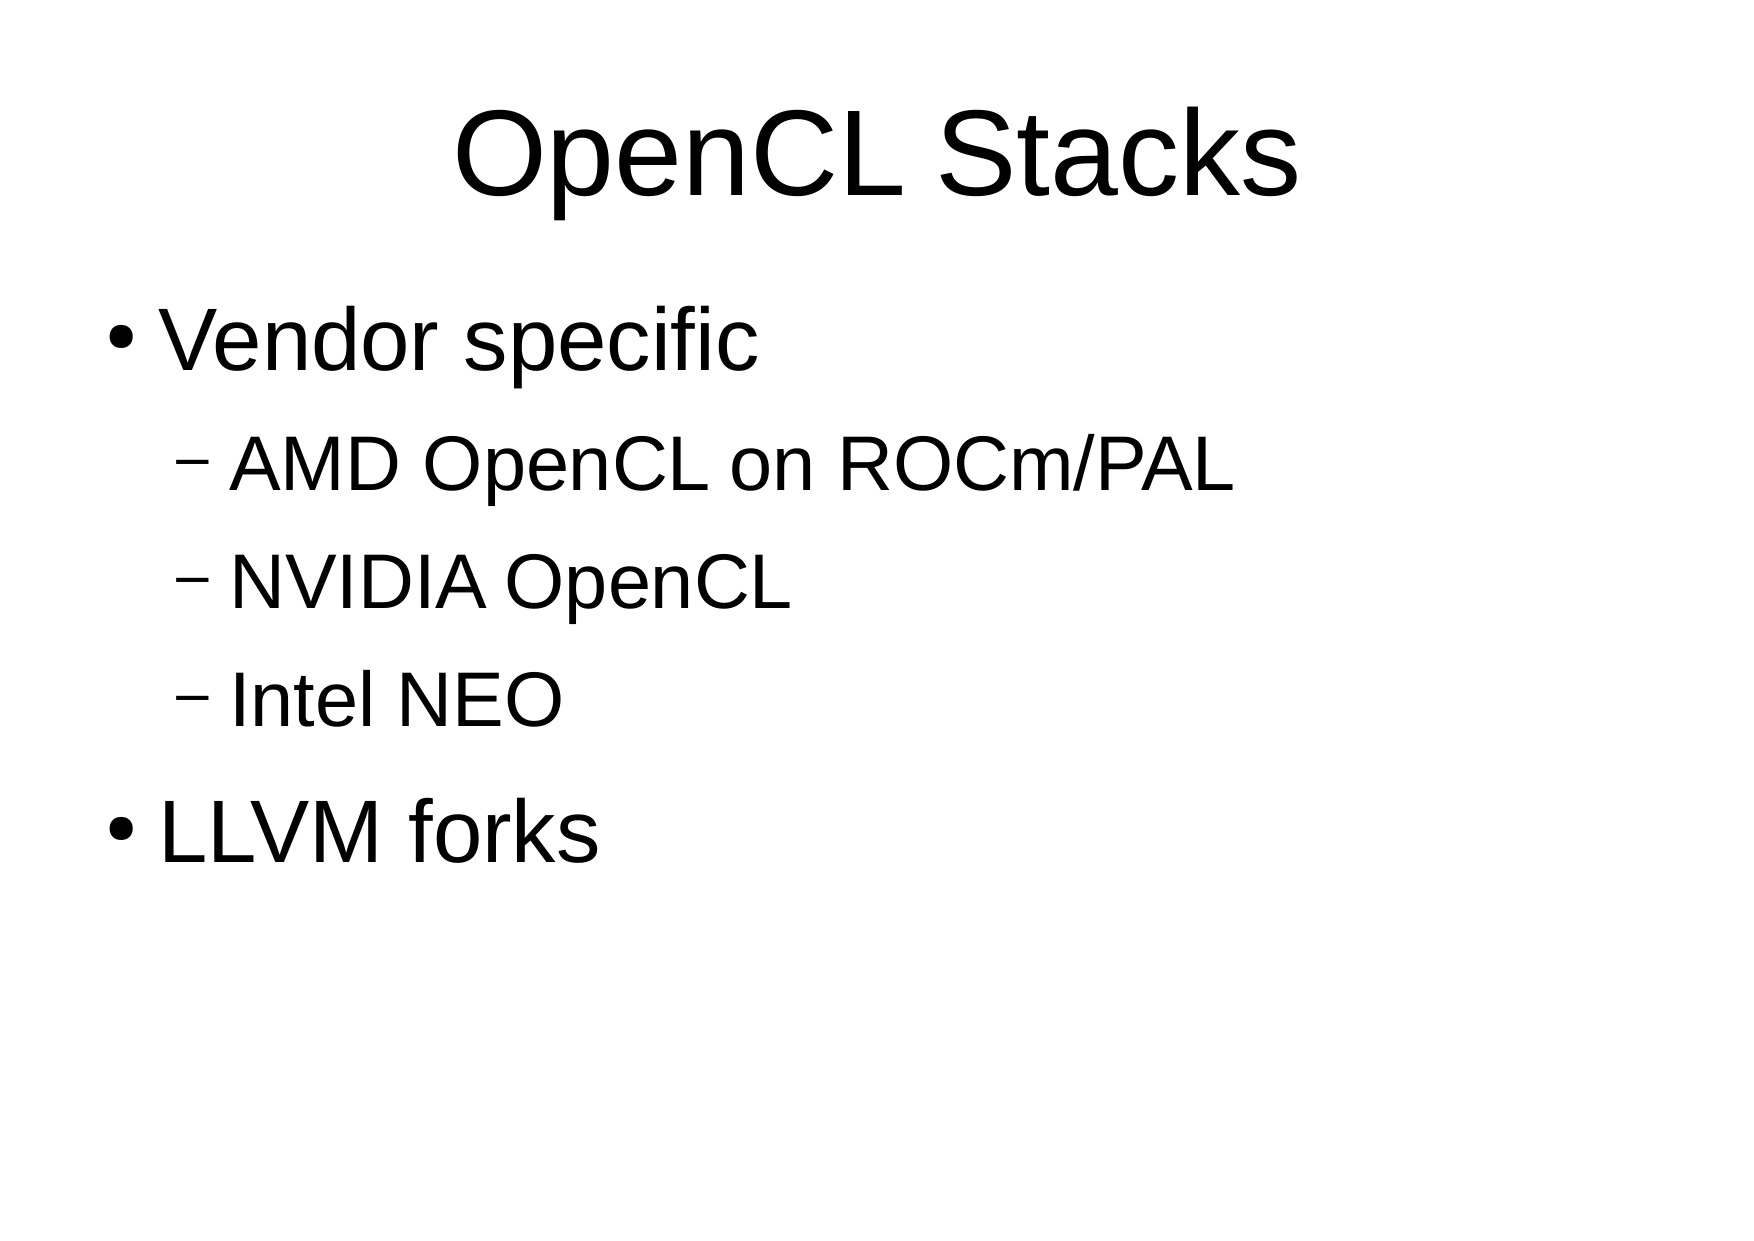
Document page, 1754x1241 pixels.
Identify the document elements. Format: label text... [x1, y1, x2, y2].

title OpenCL Stacks [87, 49, 1667, 257]
list Vendor specific AMD OpenCL on ROCm/PAL NVIDIA OpenCL Intel NEO LLVM forks [87, 289, 1667, 1010]
